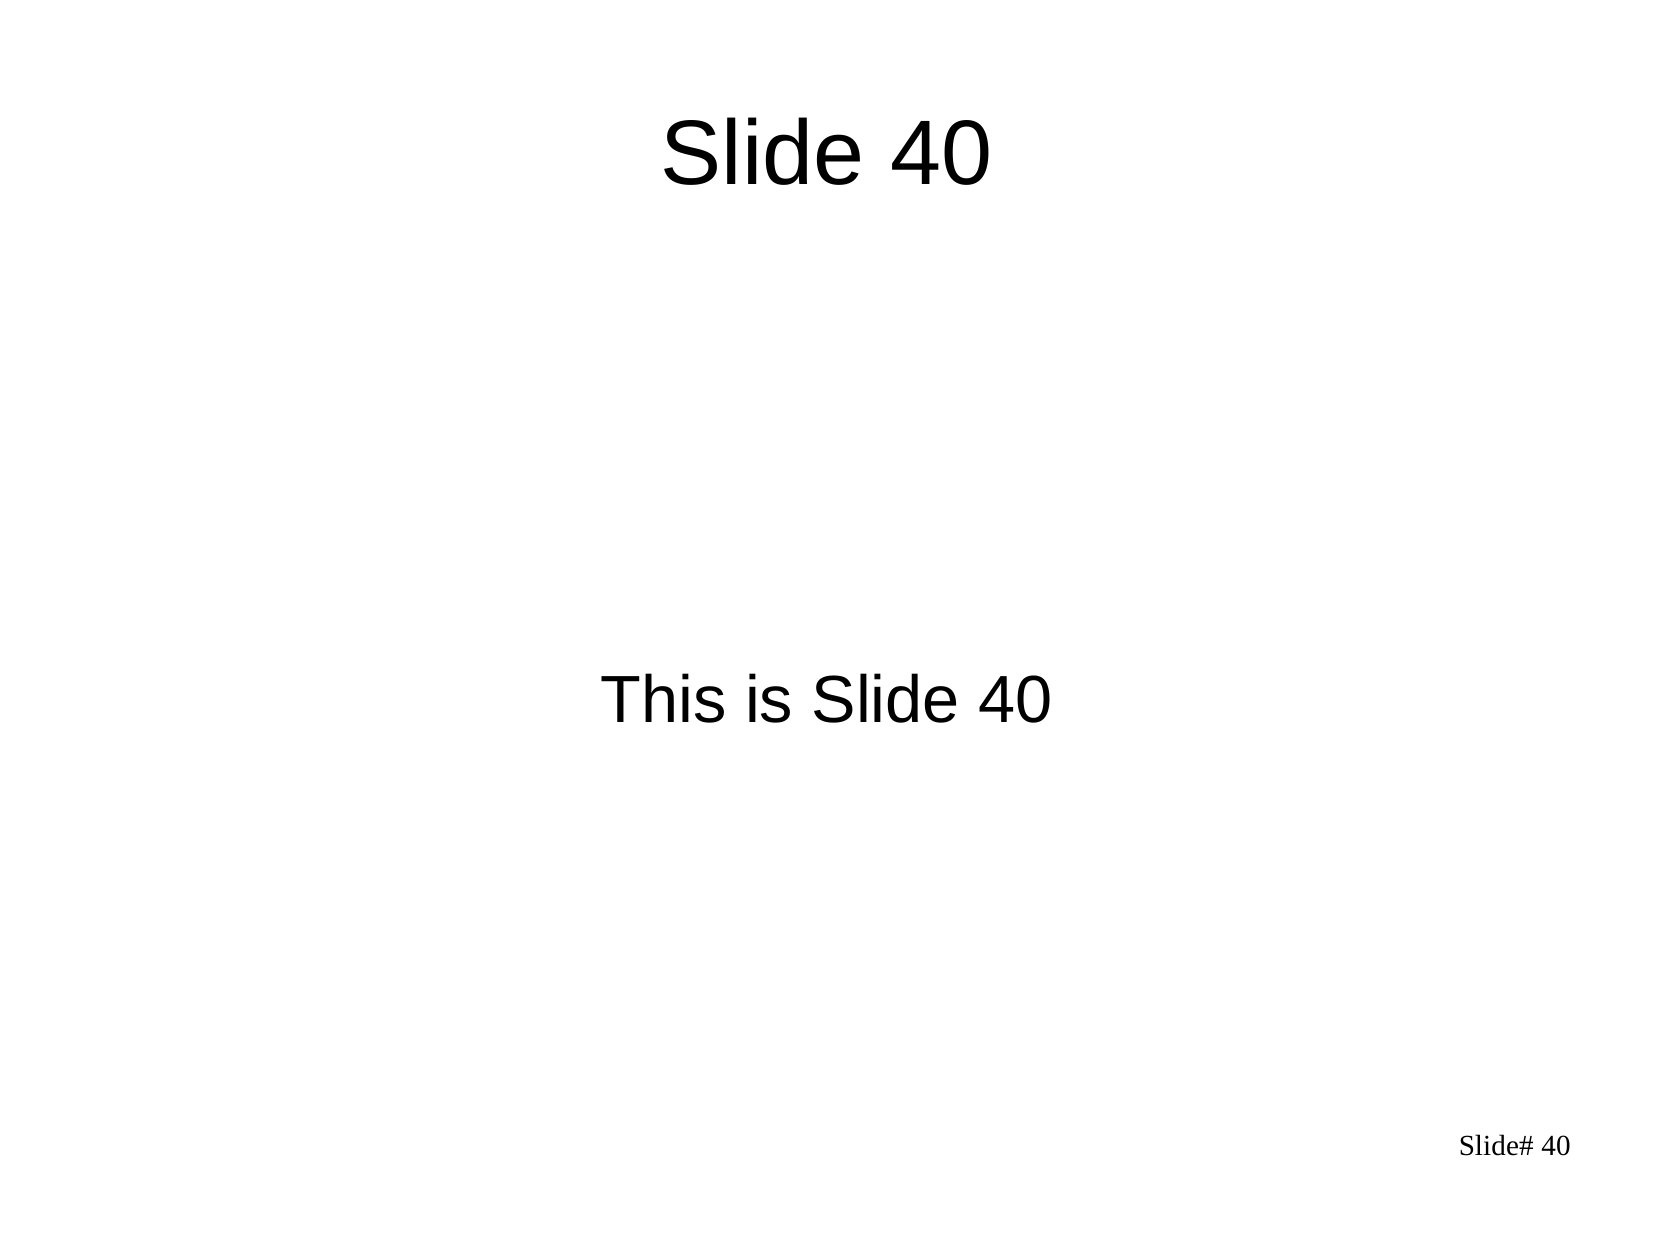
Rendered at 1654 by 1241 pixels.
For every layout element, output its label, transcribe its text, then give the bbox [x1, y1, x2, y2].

title Slide 40 [82, 49, 1571, 257]
subtitle This is Slide 40 [82, 290, 1571, 1109]
